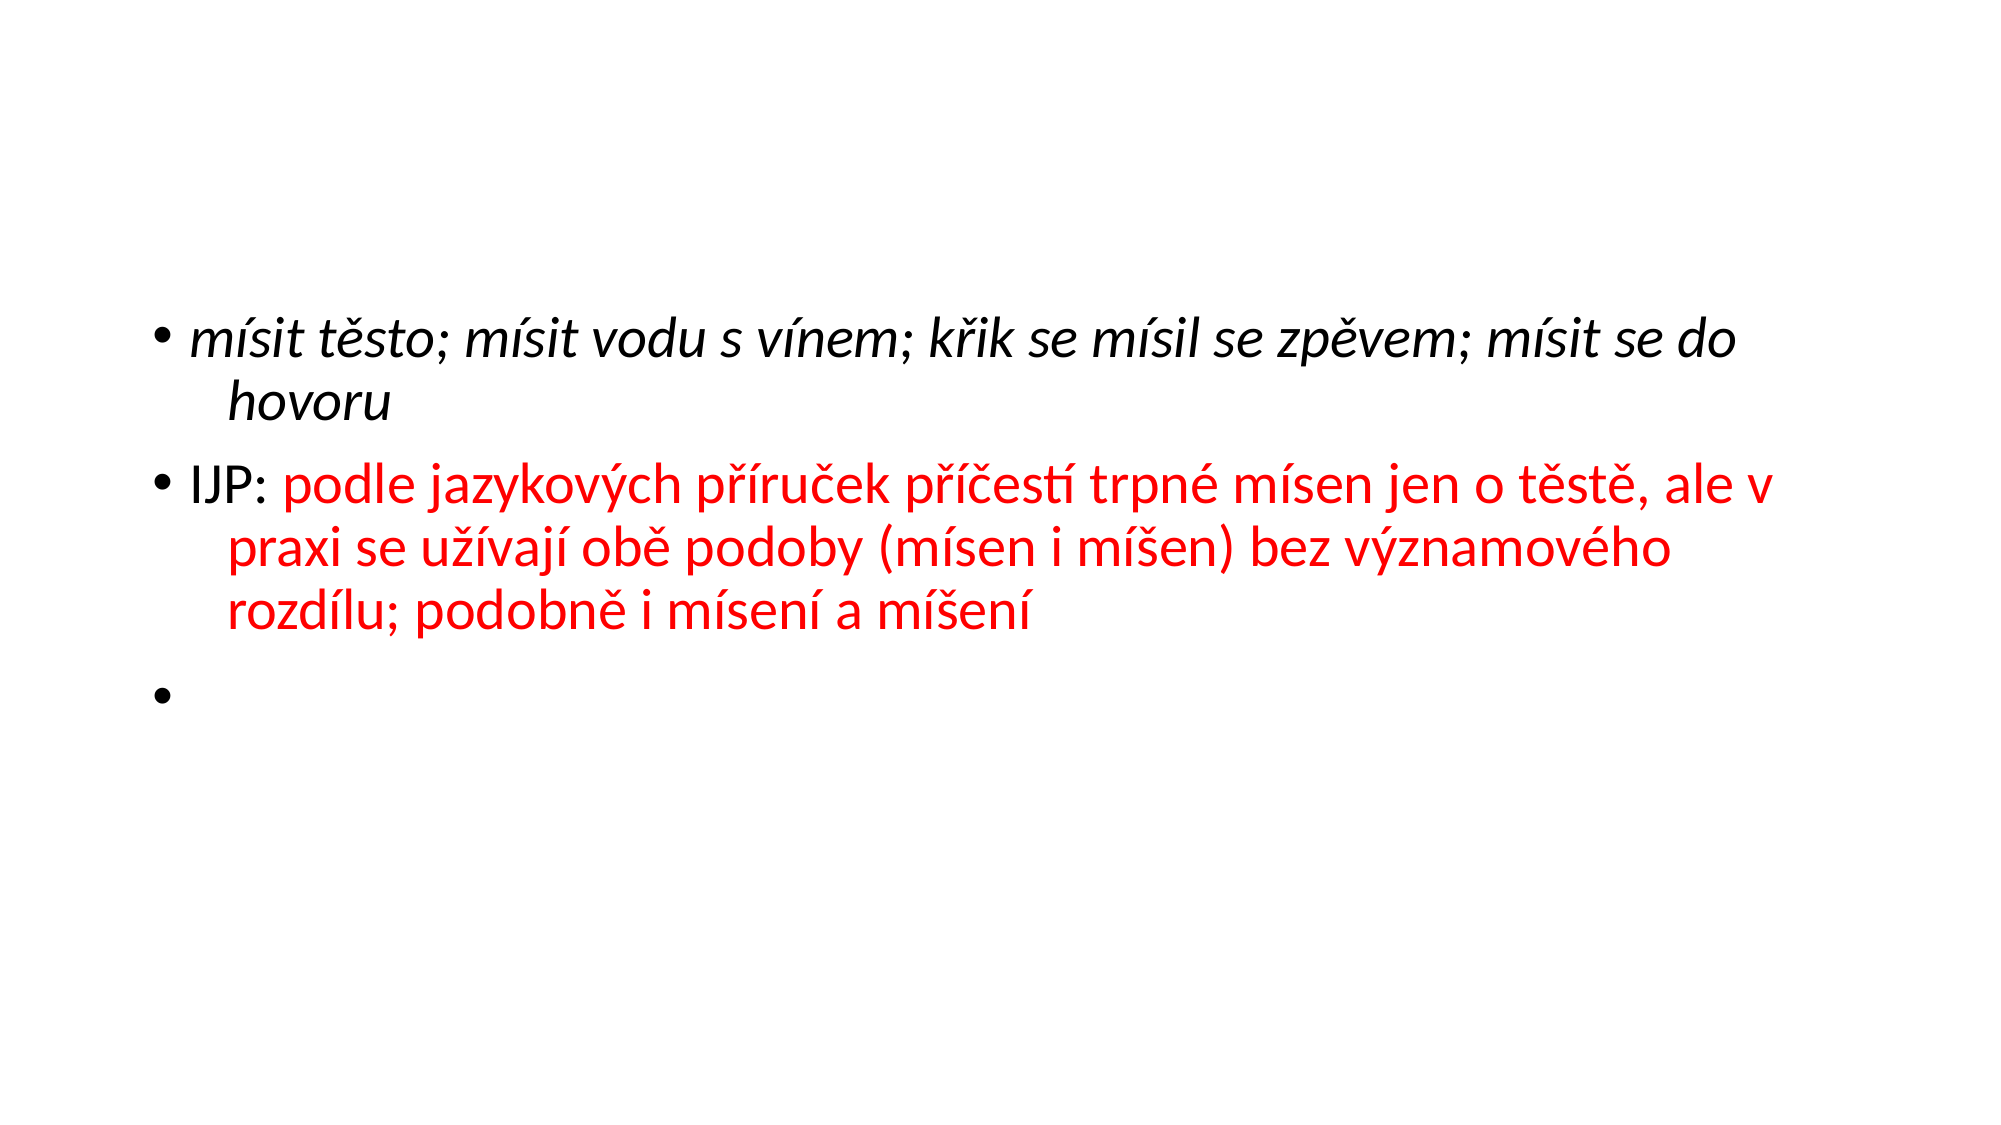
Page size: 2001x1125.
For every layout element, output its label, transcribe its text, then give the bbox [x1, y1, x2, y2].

list mísit těsto; mísit vodu s vínem; křik se mísil se zpěvem; mísit se do hovoru IJP: podle jazykových příruček příčestí trpné mísen jen o těstě, ale v praxi se užívají obě podoby (mísen i míšen) bez významového rozdílu; podobně i mísení a míšení [137, 299, 1863, 1014]
